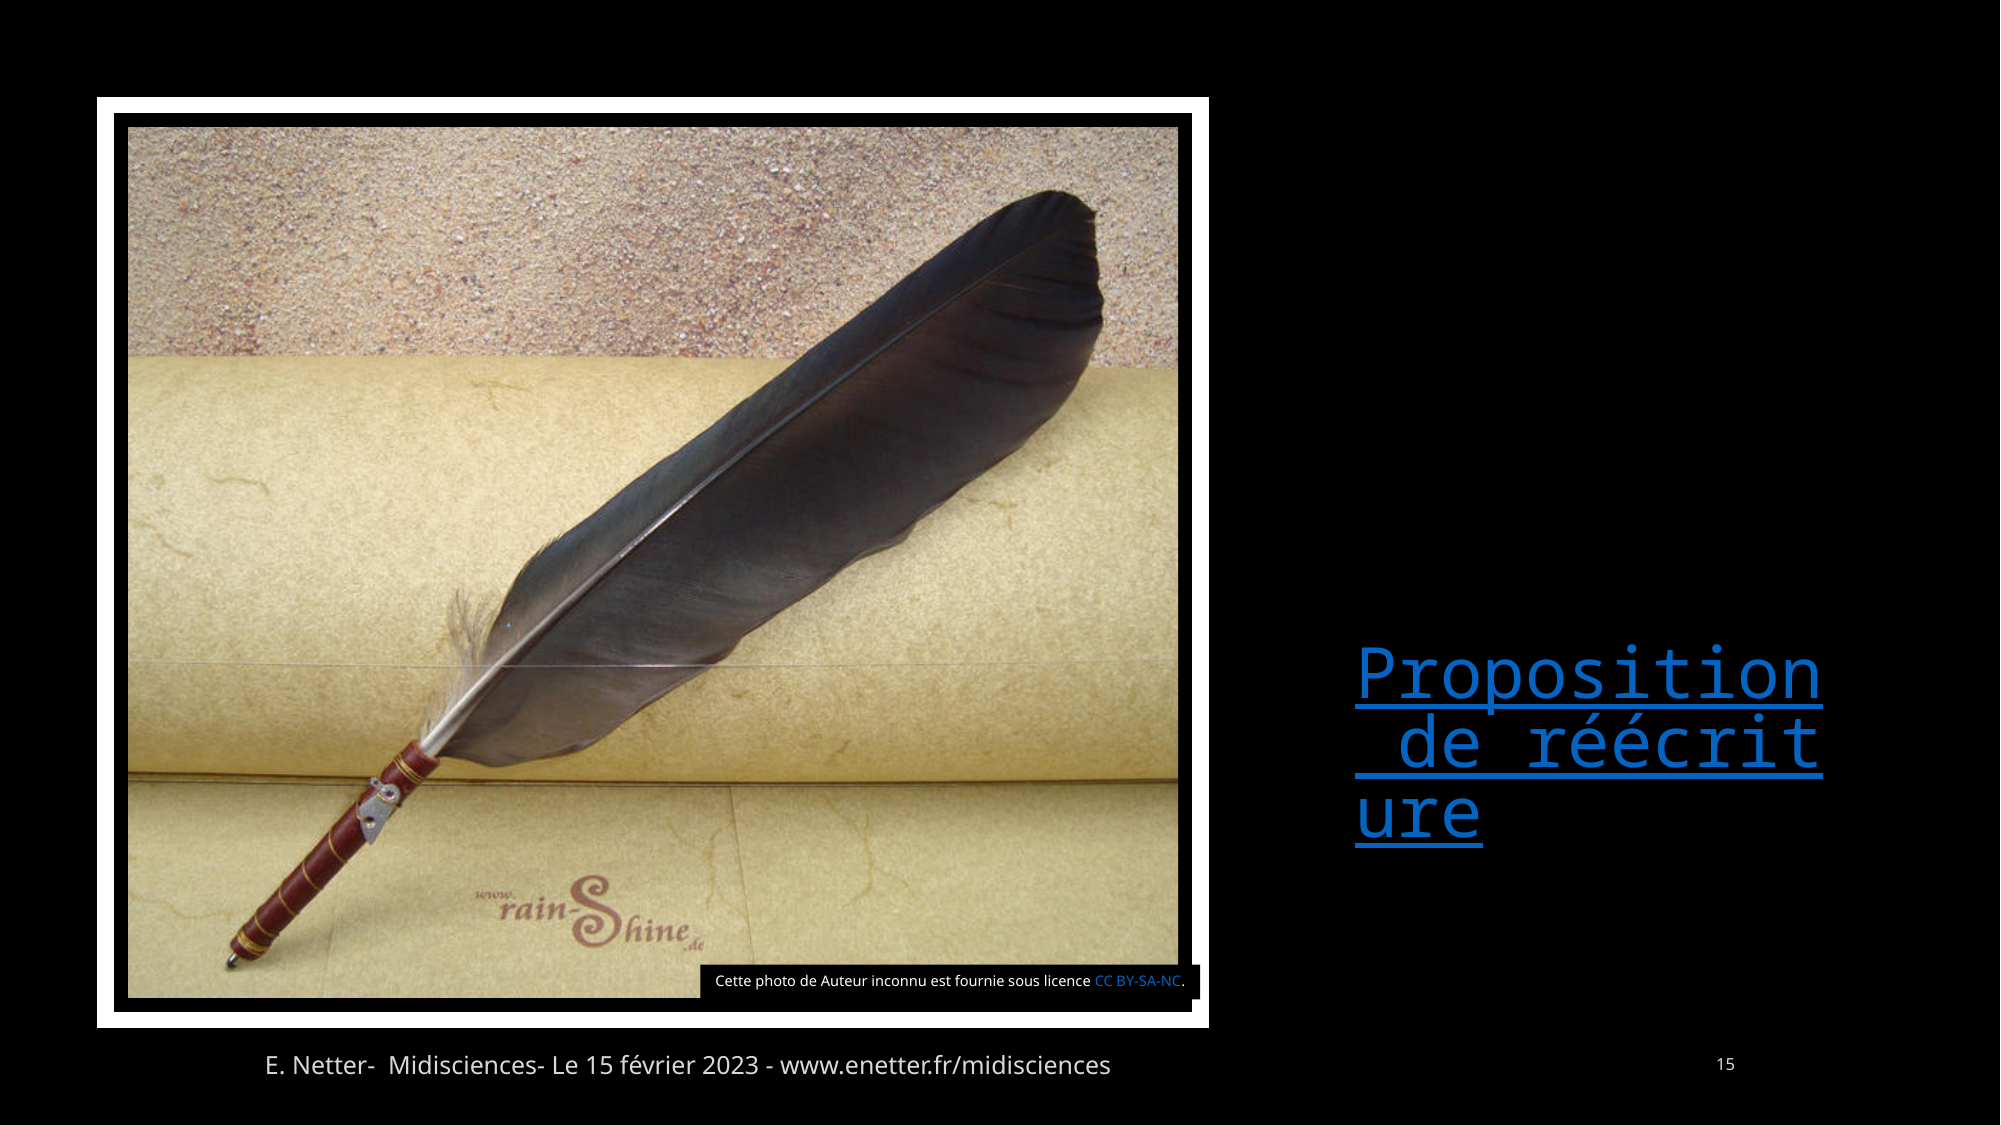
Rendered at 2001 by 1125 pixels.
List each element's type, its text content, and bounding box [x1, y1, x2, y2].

text_box Cette photo de Auteur inconnu est fournie sous licence CC BY-SA-NC. [700, 964, 1201, 1000]
title Proposition de réécriture [1340, 423, 1854, 724]
footer E. Netter- Midisciences- Le 15 février 2023 - www.enetter.fr/midisciences [249, 1043, 1379, 1086]
picture [128, 127, 1179, 998]
slide_number <numéro> [1612, 1043, 1750, 1086]
